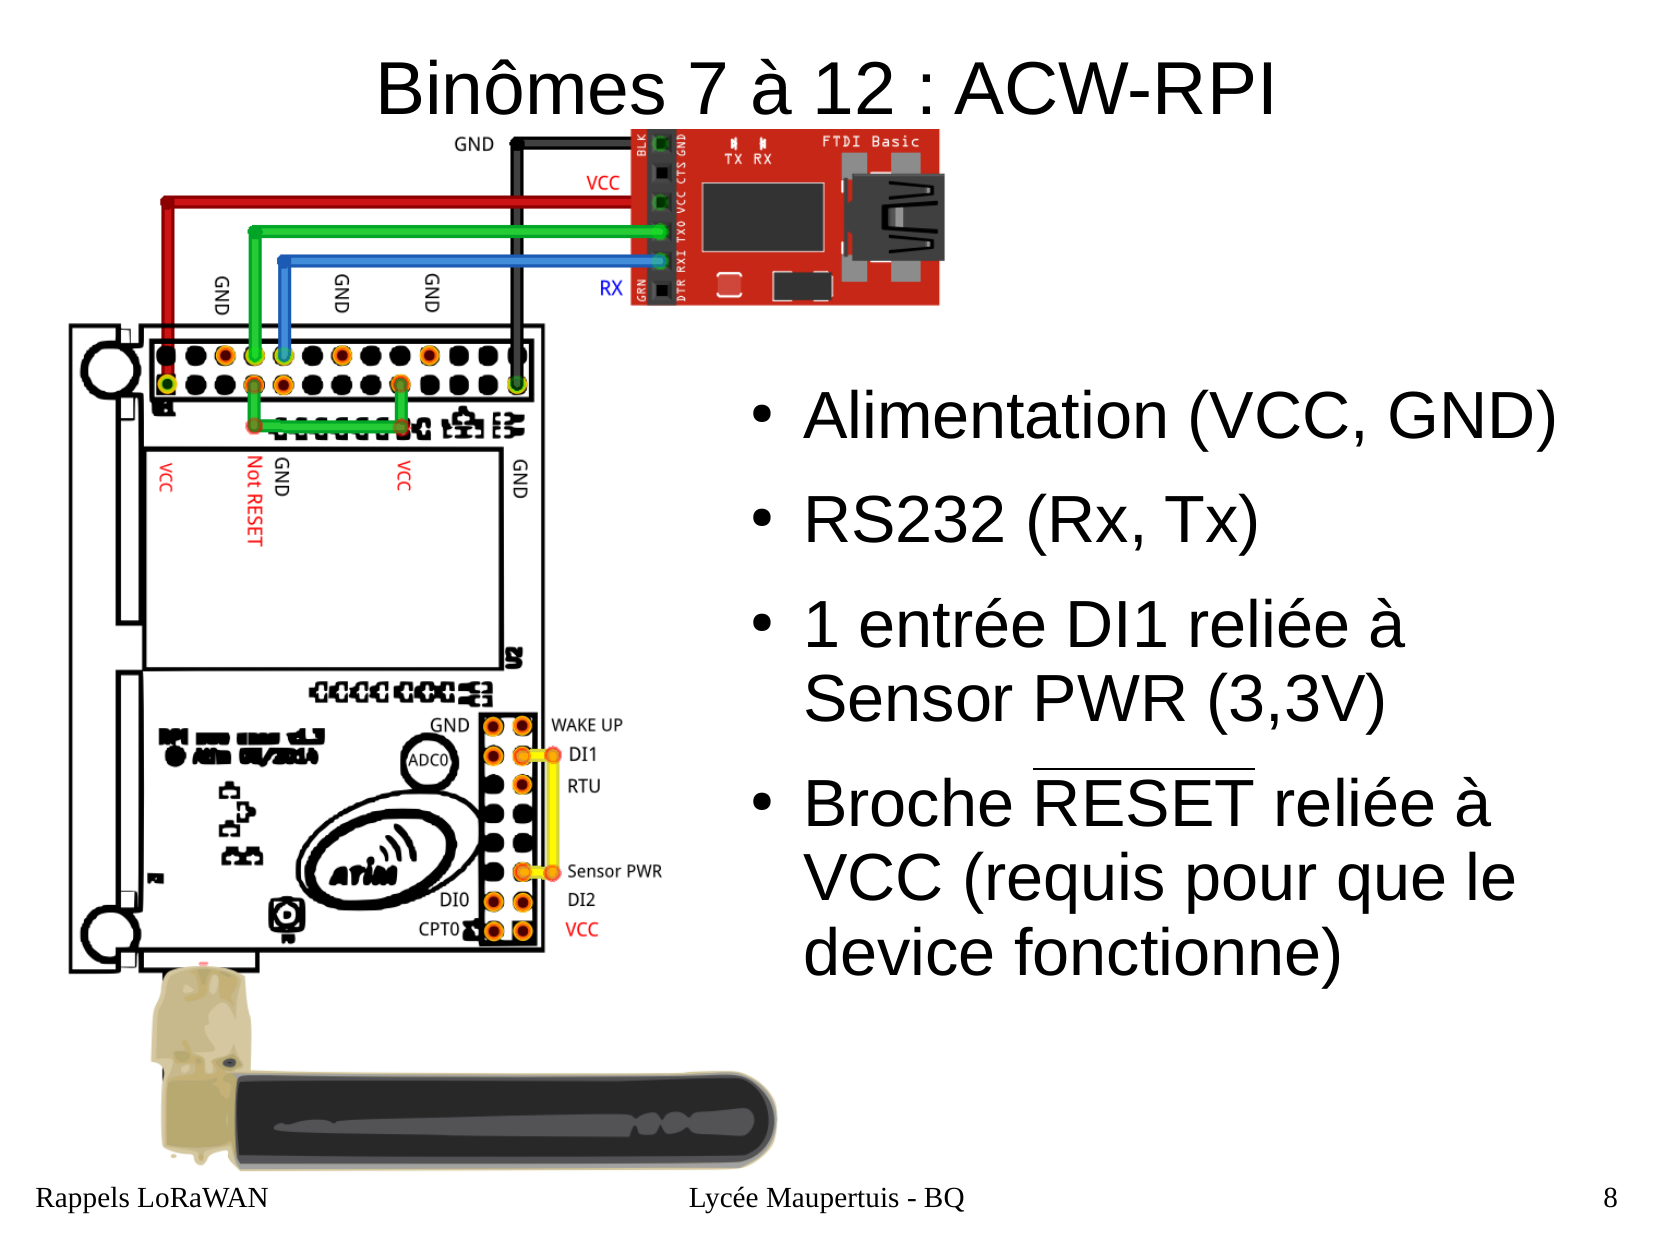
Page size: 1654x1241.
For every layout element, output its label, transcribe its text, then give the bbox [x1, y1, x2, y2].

picture [0, 129, 949, 1182]
title Binômes 7 à 12 : ACW-RPI [35, 35, 1619, 142]
list Alimentation (VCC, GND) RS232 (Rx, Tx) 1 entrée DI1 reliée à Sensor PWR (3,3V) Broche RESET reliée à VCC (requis pour que le device fonctionne) [732, 377, 1595, 1040]
